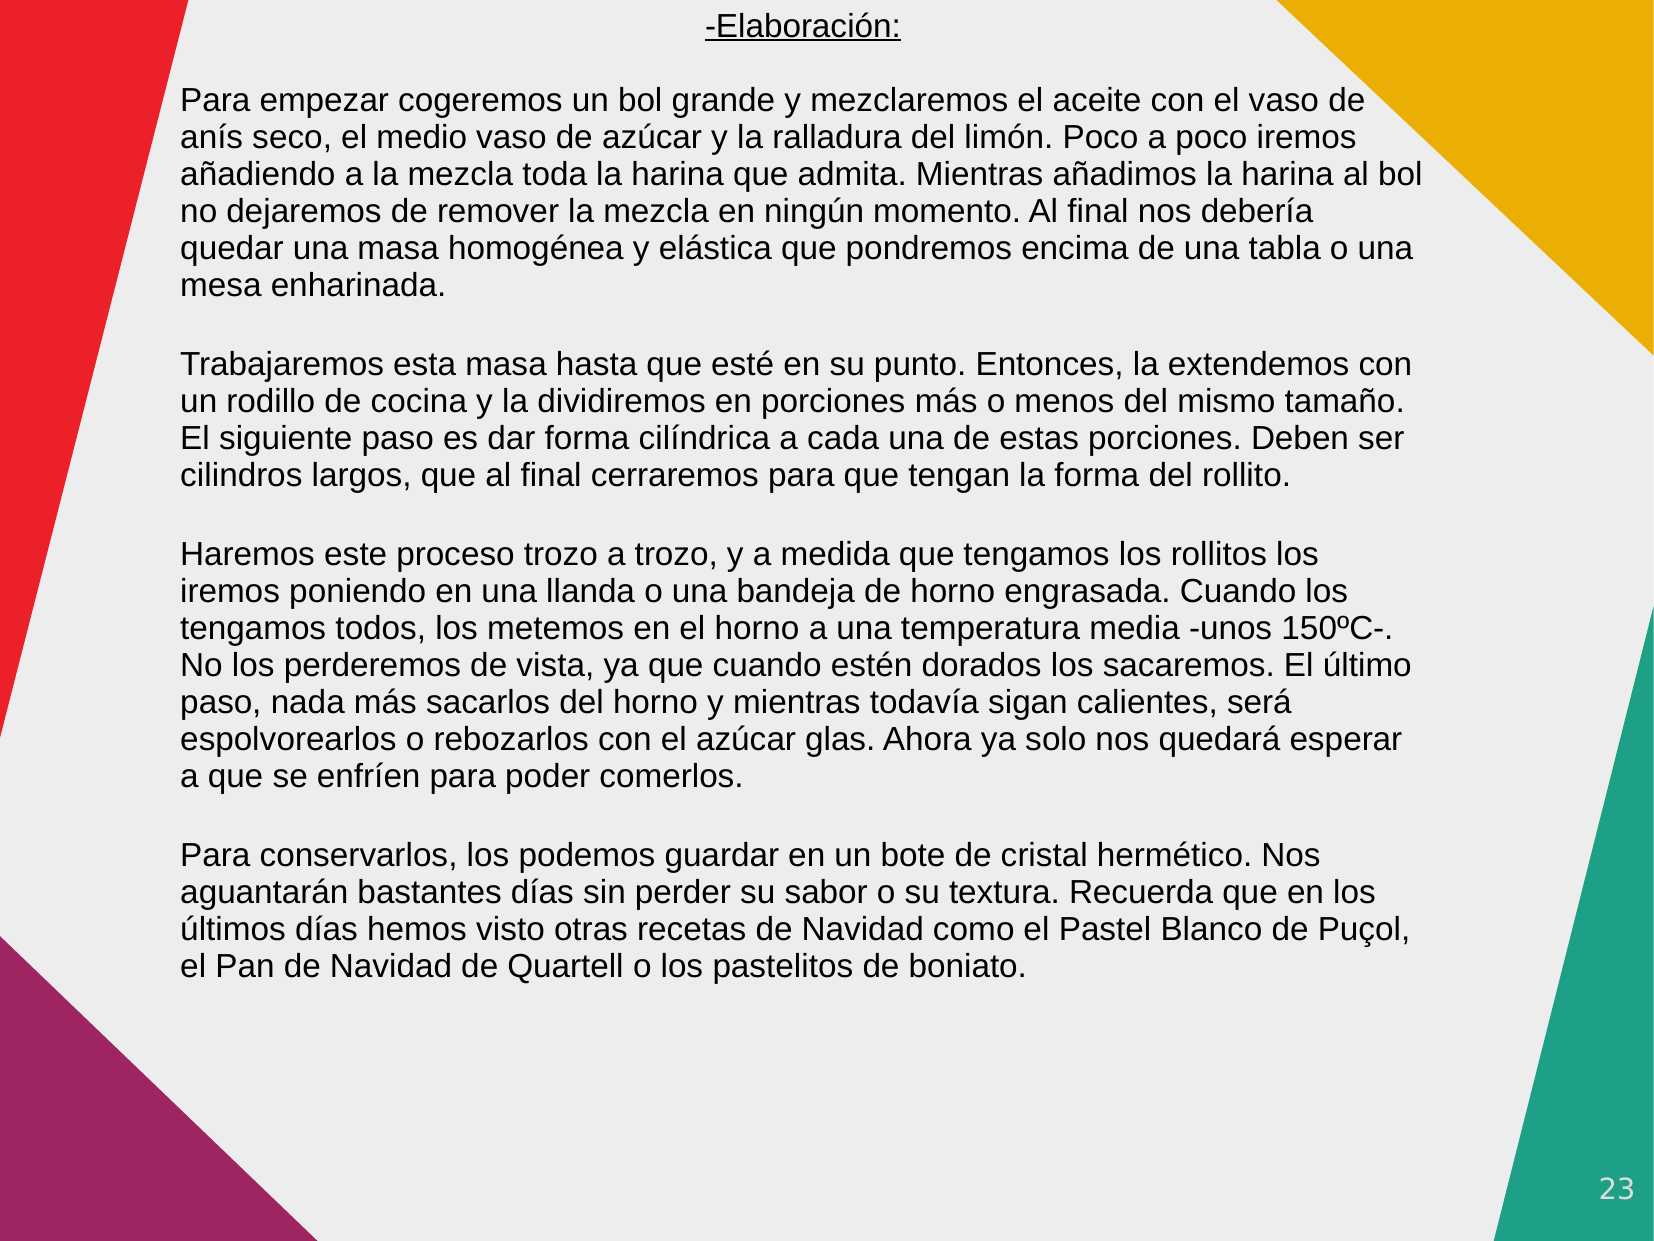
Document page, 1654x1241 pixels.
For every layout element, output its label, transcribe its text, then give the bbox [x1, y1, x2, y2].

text_box -Elaboración: Para empezar cogeremos un bol grande y mezclaremos el aceite con el vaso de anís seco, el medio vaso de azúcar y la ralladura del limón. Poco a poco iremos añadiendo a la mezcla toda la harina que admita. Mientras añadimos la harina al bol no dejaremos de remover la mezcla en ningún momento. Al final nos debería quedar una masa homogénea y elástica que pondremos encima de una tabla o una mesa enharinada. Trabajaremos esta masa hasta que esté en su punto. Entonces, la extendemos con un rodillo de cocina y la dividiremos en porciones más o menos del mismo tamaño. El siguiente paso es dar forma cilíndrica a cada una de estas porciones. Deben ser cilindros largos, que al final cerraremos para que tengan la forma del rollito. Haremos este proceso trozo a trozo, y a medida que tengamos los rollitos los iremos poniendo en una llanda o una bandeja de horno engrasada. Cuando los tengamos todos, los metemos en el horno a una temperatura media -unos 150ºC-. No los perderemos de vista, ya que cuando estén dorados los sacaremos. El último paso, nada más sacarlos del horno y mientras todavía sigan calientes, será espolvorearlos o rebozarlos con el azúcar glas. Ahora ya solo nos quedará esperar a que se enfríen para poder comerlos. Para conservarlos, los podemos guardar en un bote de cristal hermético. Nos aguantarán bastantes días sin perder su sabor o su textura. Recuerda que en los últimos días hemos visto otras recetas de Navidad como el Pastel Blanco de Puçol, el Pan de Navidad de Quartell o los pastelitos de boniato. [165, 0, 1441, 1147]
